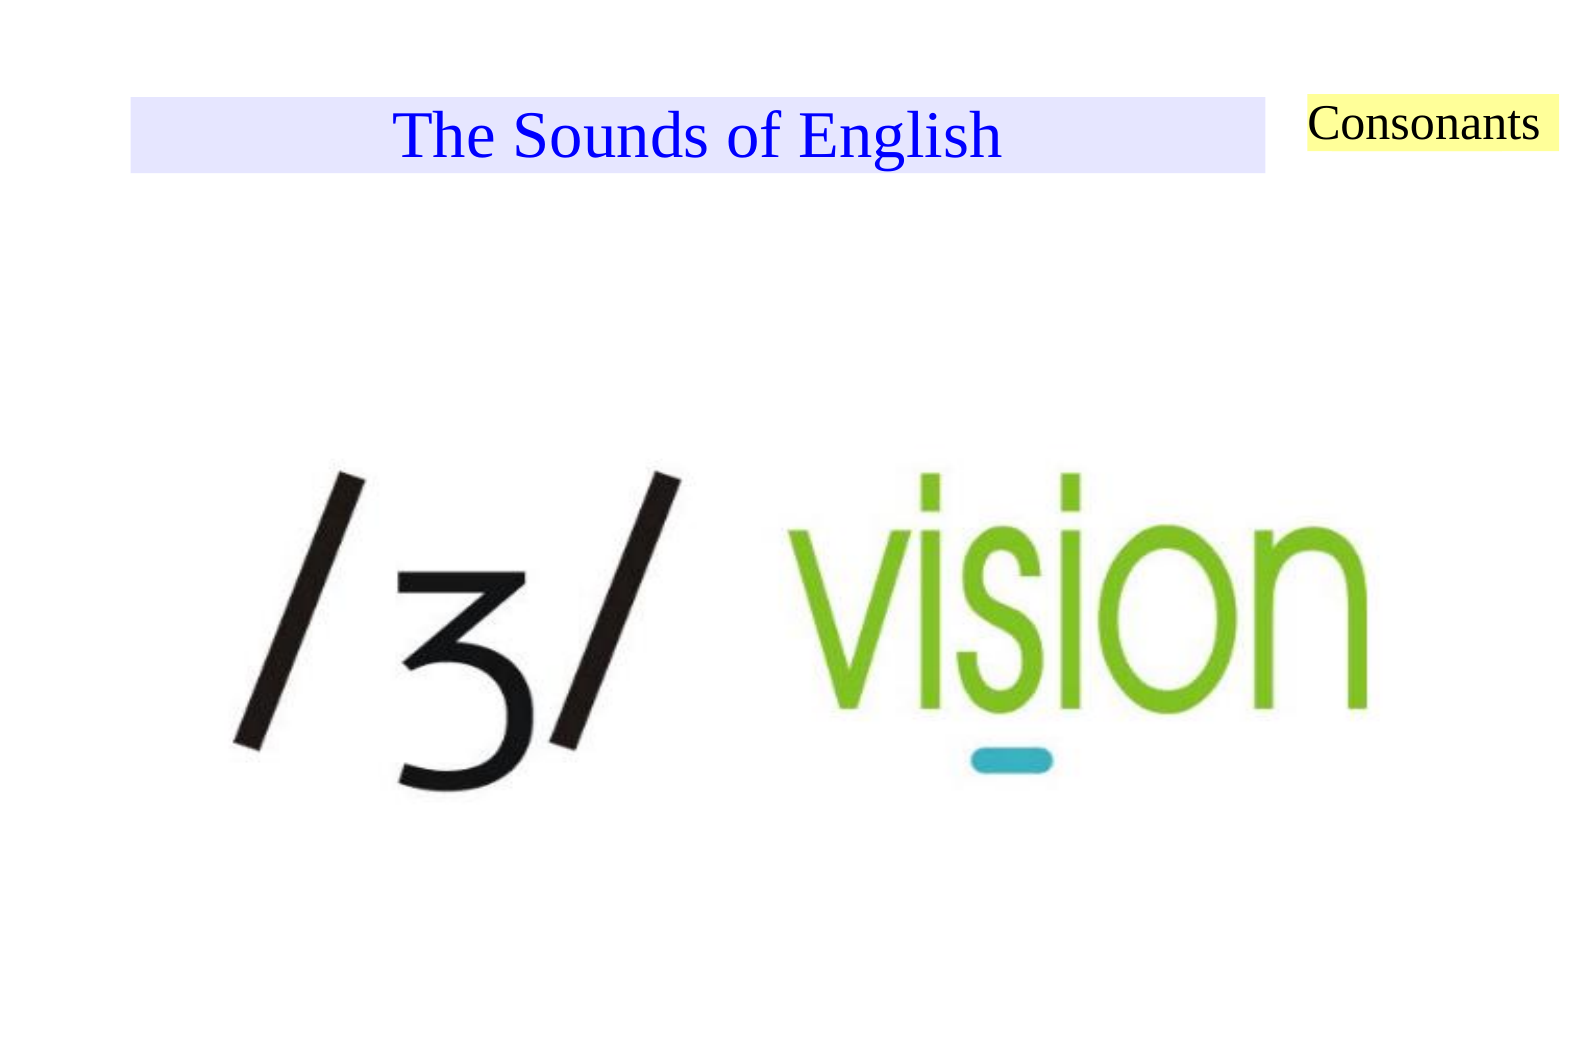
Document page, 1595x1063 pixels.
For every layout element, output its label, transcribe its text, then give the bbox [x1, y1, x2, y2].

picture [146, 197, 1480, 1025]
text_box Consonants [1307, 94, 1560, 152]
text_box The Sounds of English [130, 97, 1266, 174]
